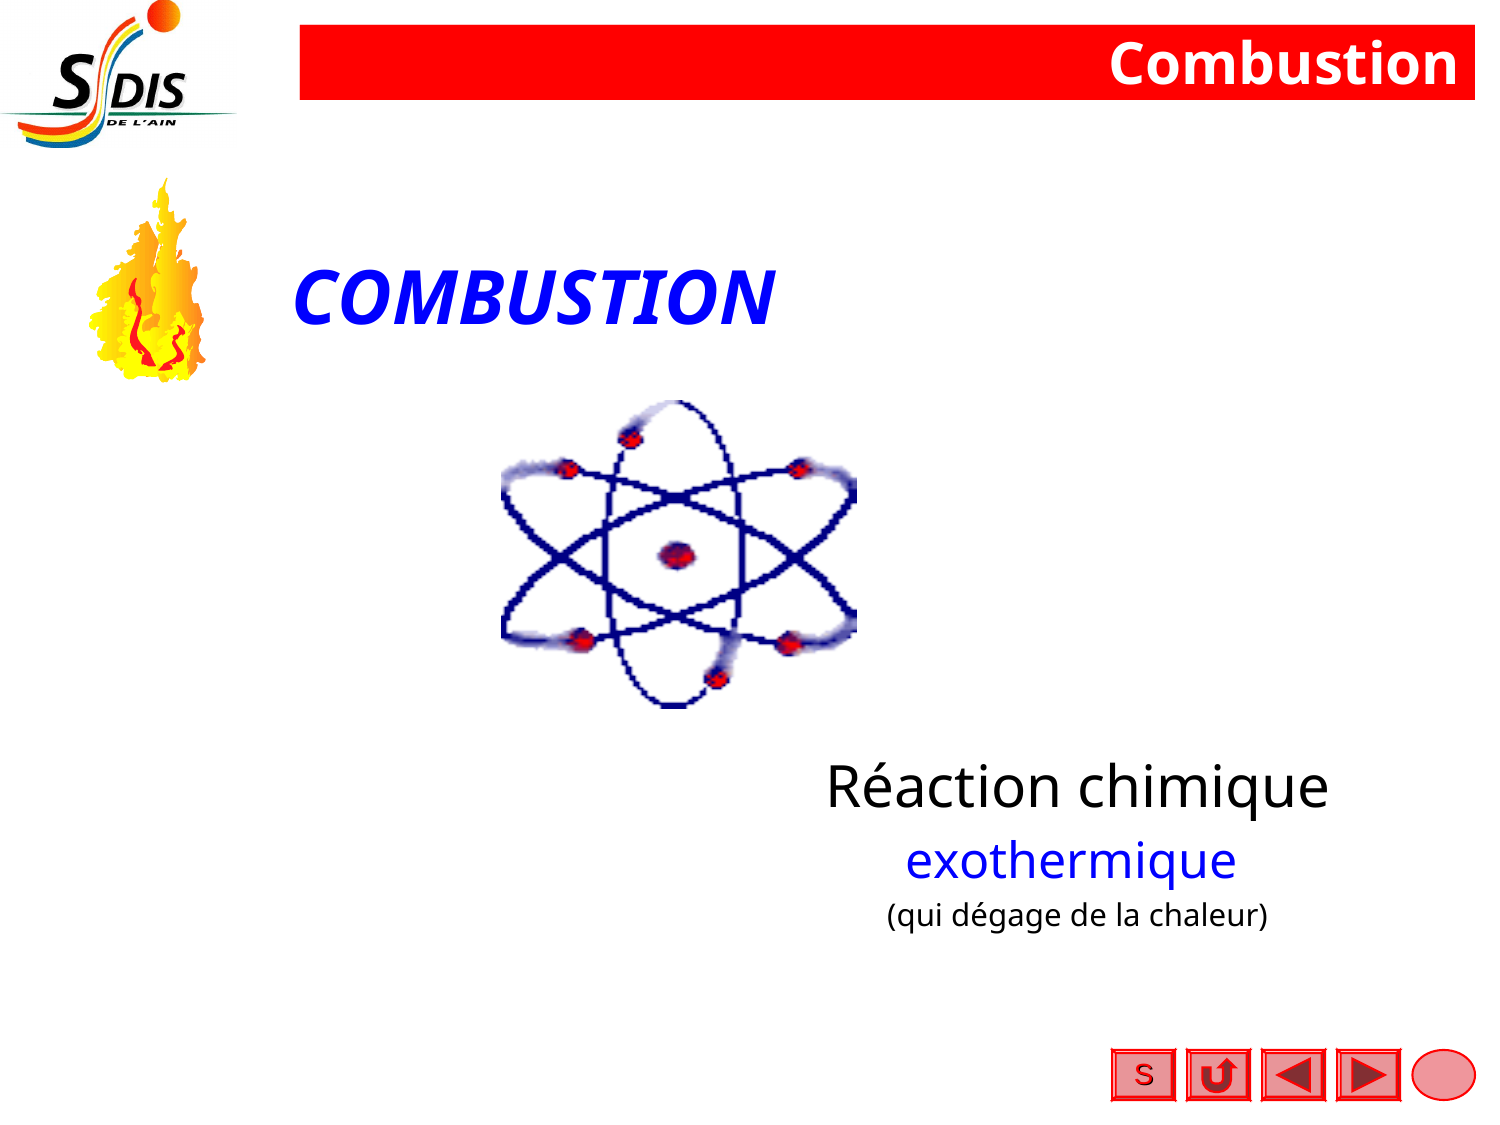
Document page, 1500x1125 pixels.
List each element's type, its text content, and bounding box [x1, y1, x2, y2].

picture [1342, 1055, 1395, 1095]
text_box Combustion [299, 24, 1475, 100]
text_box COMBUSTION [207, 236, 857, 354]
picture [1192, 1055, 1245, 1095]
picture [1117, 1055, 1170, 1095]
text_box Réaction chimique exothermique (qui dégage de la chaleur) [767, 738, 1388, 948]
picture [88, 177, 207, 384]
picture [1267, 1055, 1320, 1095]
text_box [1412, 1049, 1476, 1101]
picture [501, 400, 857, 709]
picture [0, 0, 237, 148]
